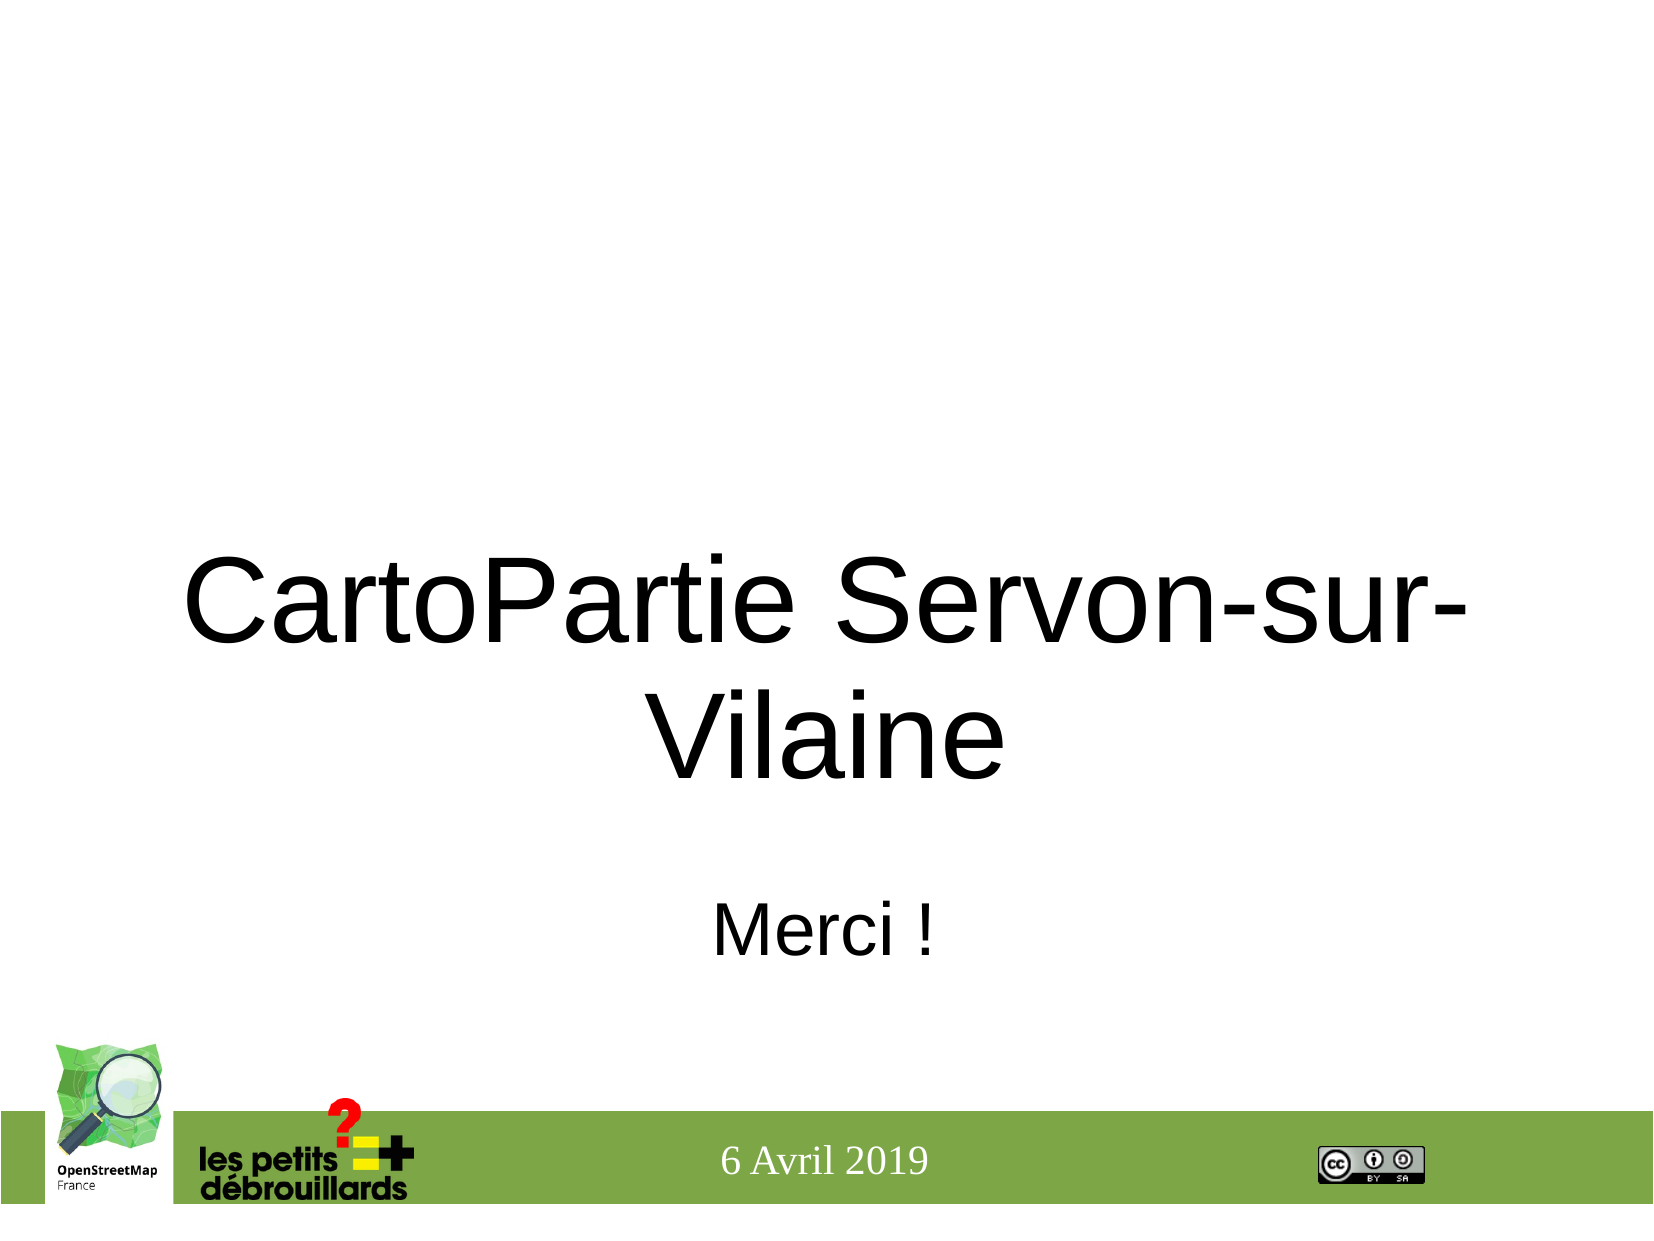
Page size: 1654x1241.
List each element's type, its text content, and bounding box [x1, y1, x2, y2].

title CartoPartie Servon-sur-Vilaine [82, 531, 1571, 806]
picture [1318, 1146, 1425, 1184]
picture [45, 1027, 174, 1205]
picture [200, 1098, 414, 1200]
text_box Merci ! [696, 880, 957, 1063]
